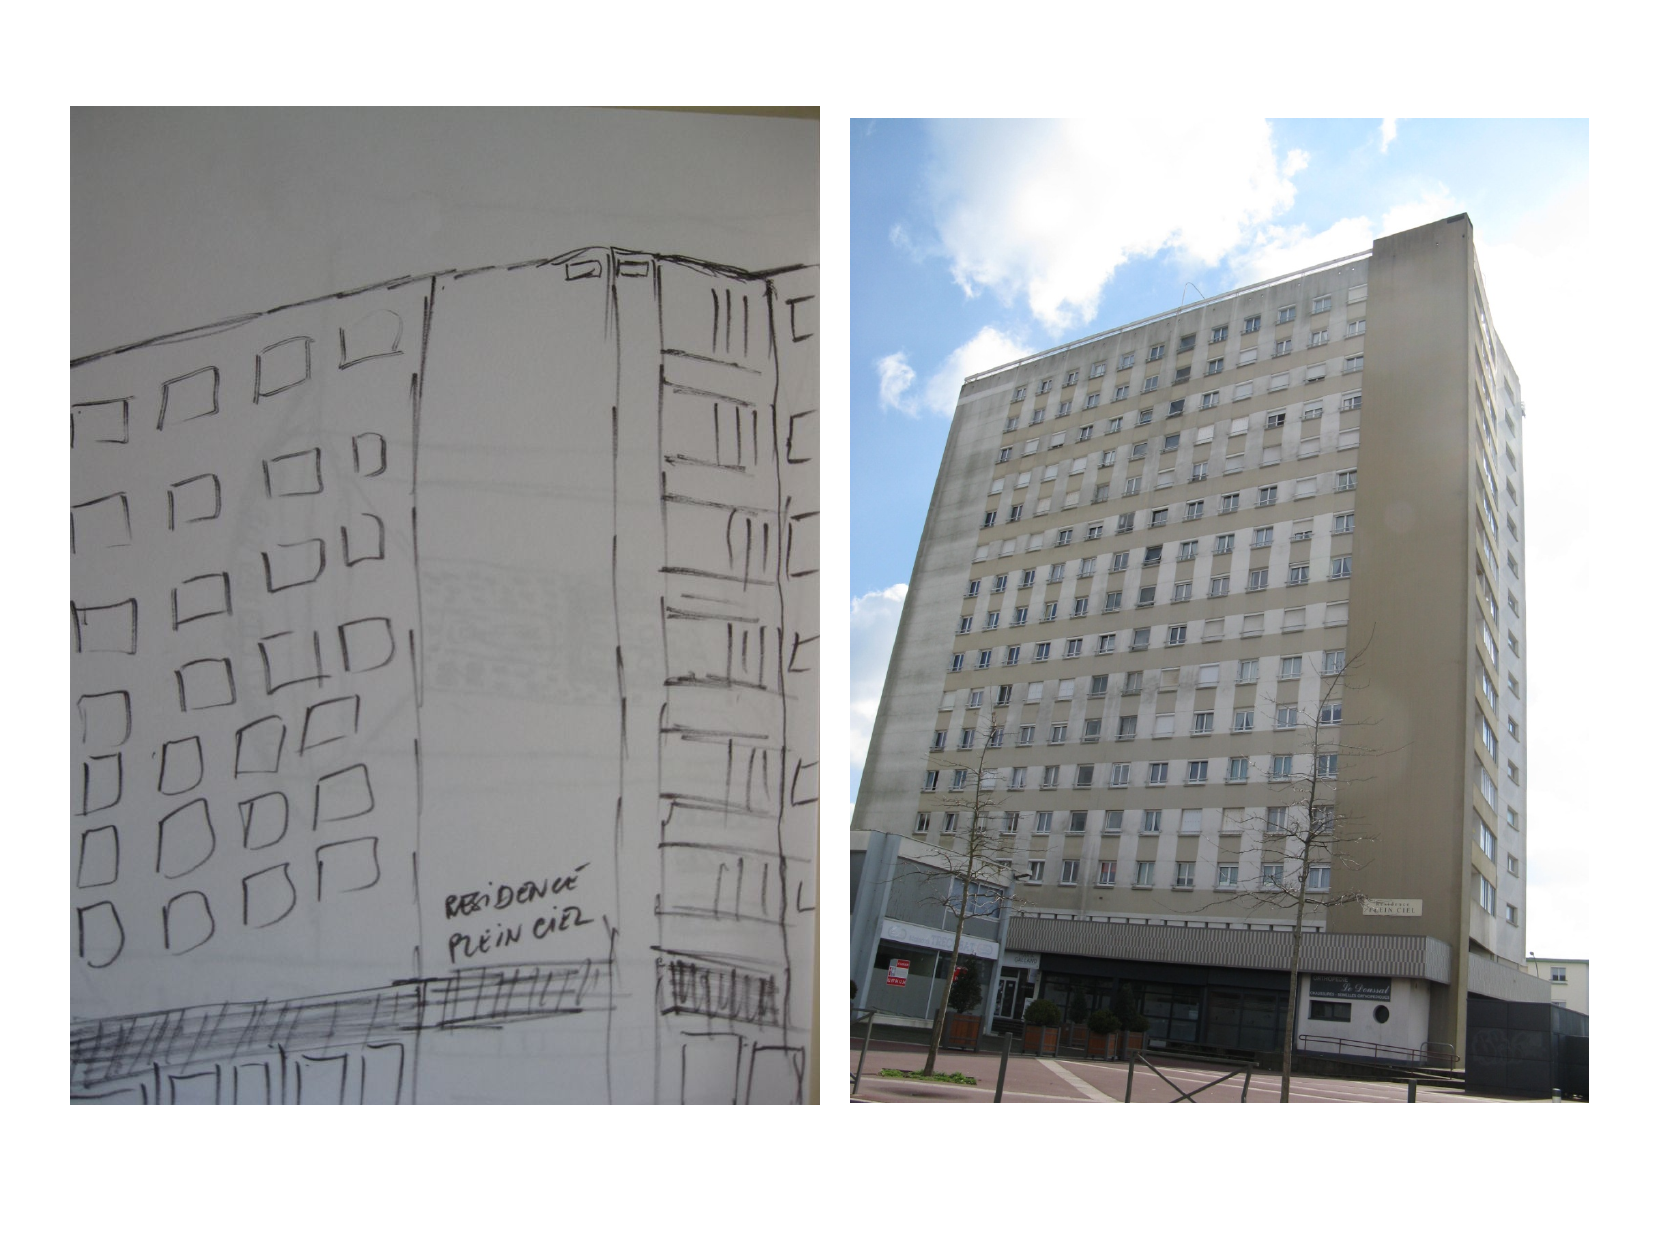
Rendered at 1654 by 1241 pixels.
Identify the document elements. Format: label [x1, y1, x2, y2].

picture [70, 106, 820, 1105]
picture [850, 118, 1589, 1103]
